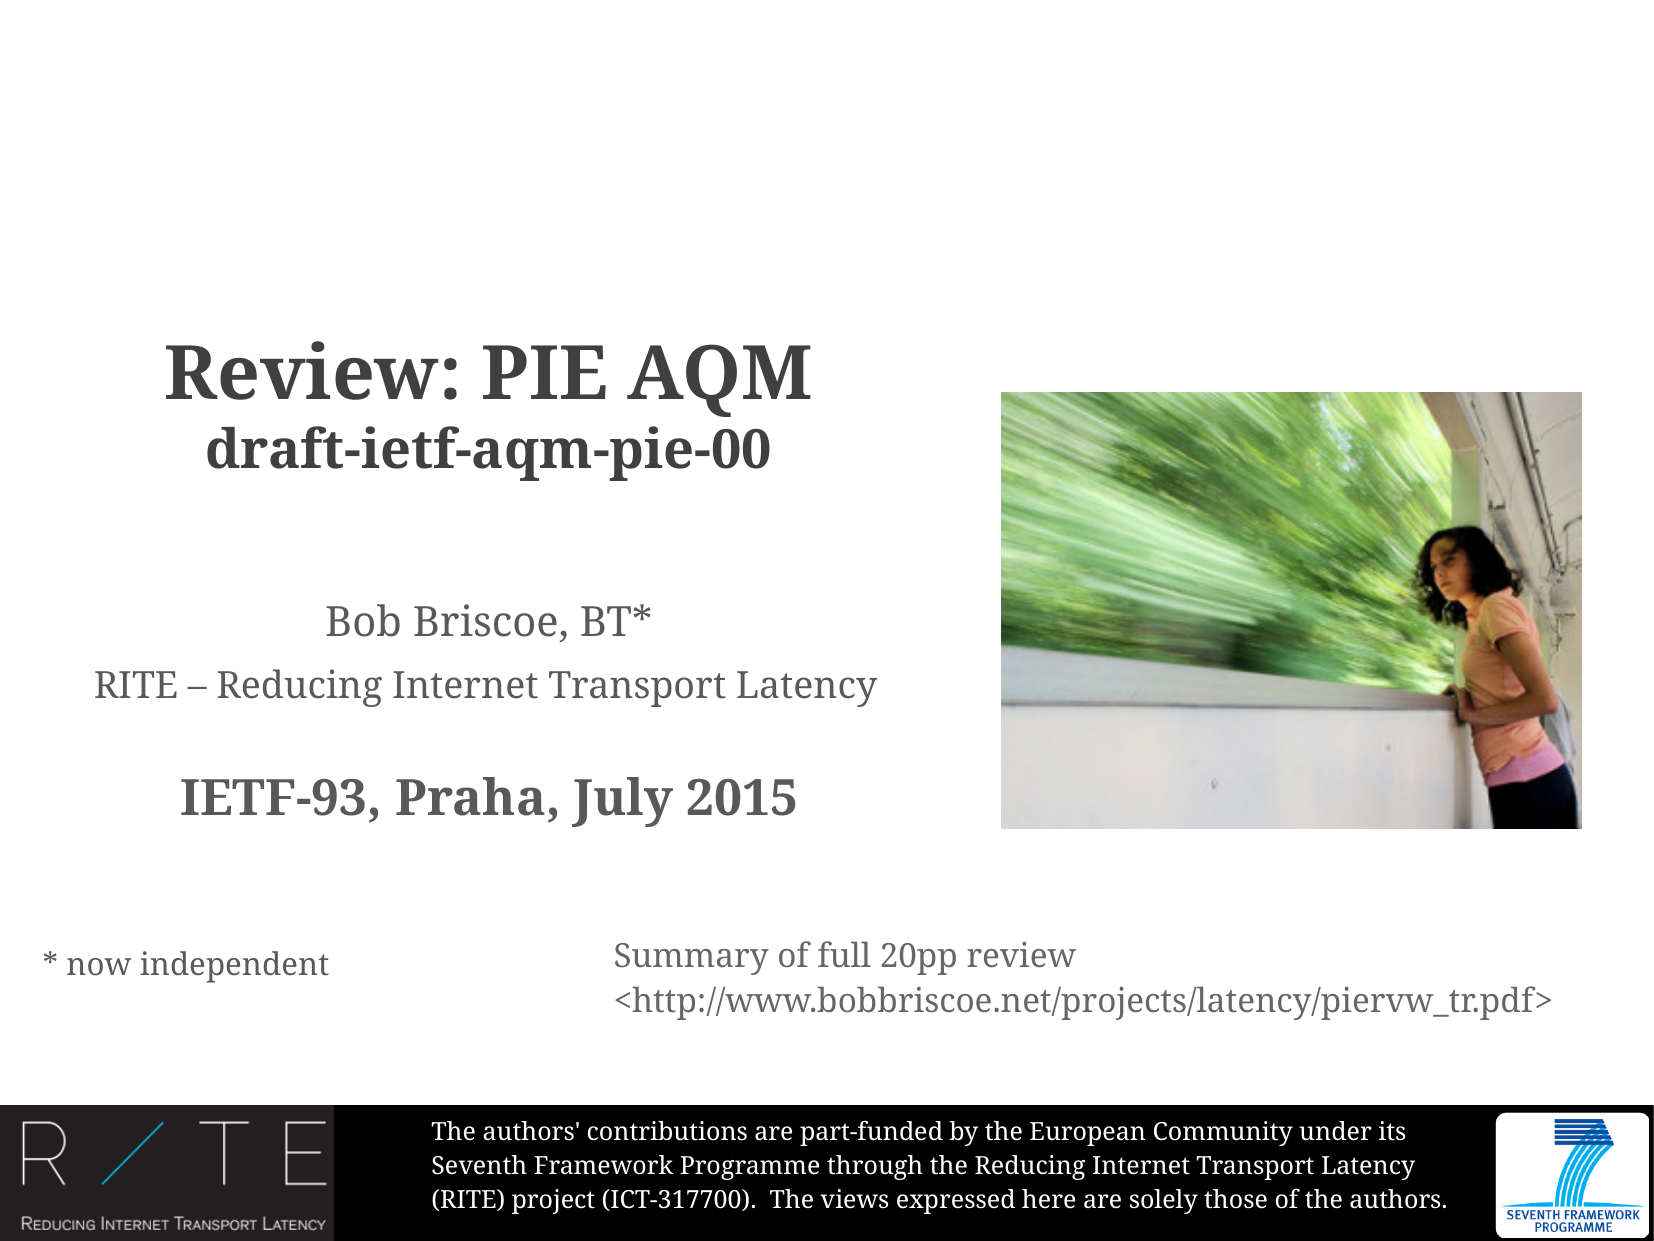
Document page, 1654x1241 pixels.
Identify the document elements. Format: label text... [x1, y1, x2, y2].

list Bob Briscoe, BT* [27, 546, 951, 653]
text_box The authors' contributions are part-funded by the European Community under its Seventh Framework Programme through the Reducing Internet Transport Latency (RITE) project (ICT-317700). The views expressed here are solely those of the authors. [416, 1106, 1511, 1218]
list IETF-93, Praha, July 2015 [27, 757, 951, 829]
text_box Summary of full 20pp review <http://www.bobbriscoe.net/projects/latency/piervw_tr.pdf> [598, 924, 1589, 1067]
picture [1001, 392, 1582, 829]
list Review: PIE AQM draft-ietf-aqm-pie-00 [27, 316, 951, 423]
list * now independent [27, 924, 365, 990]
